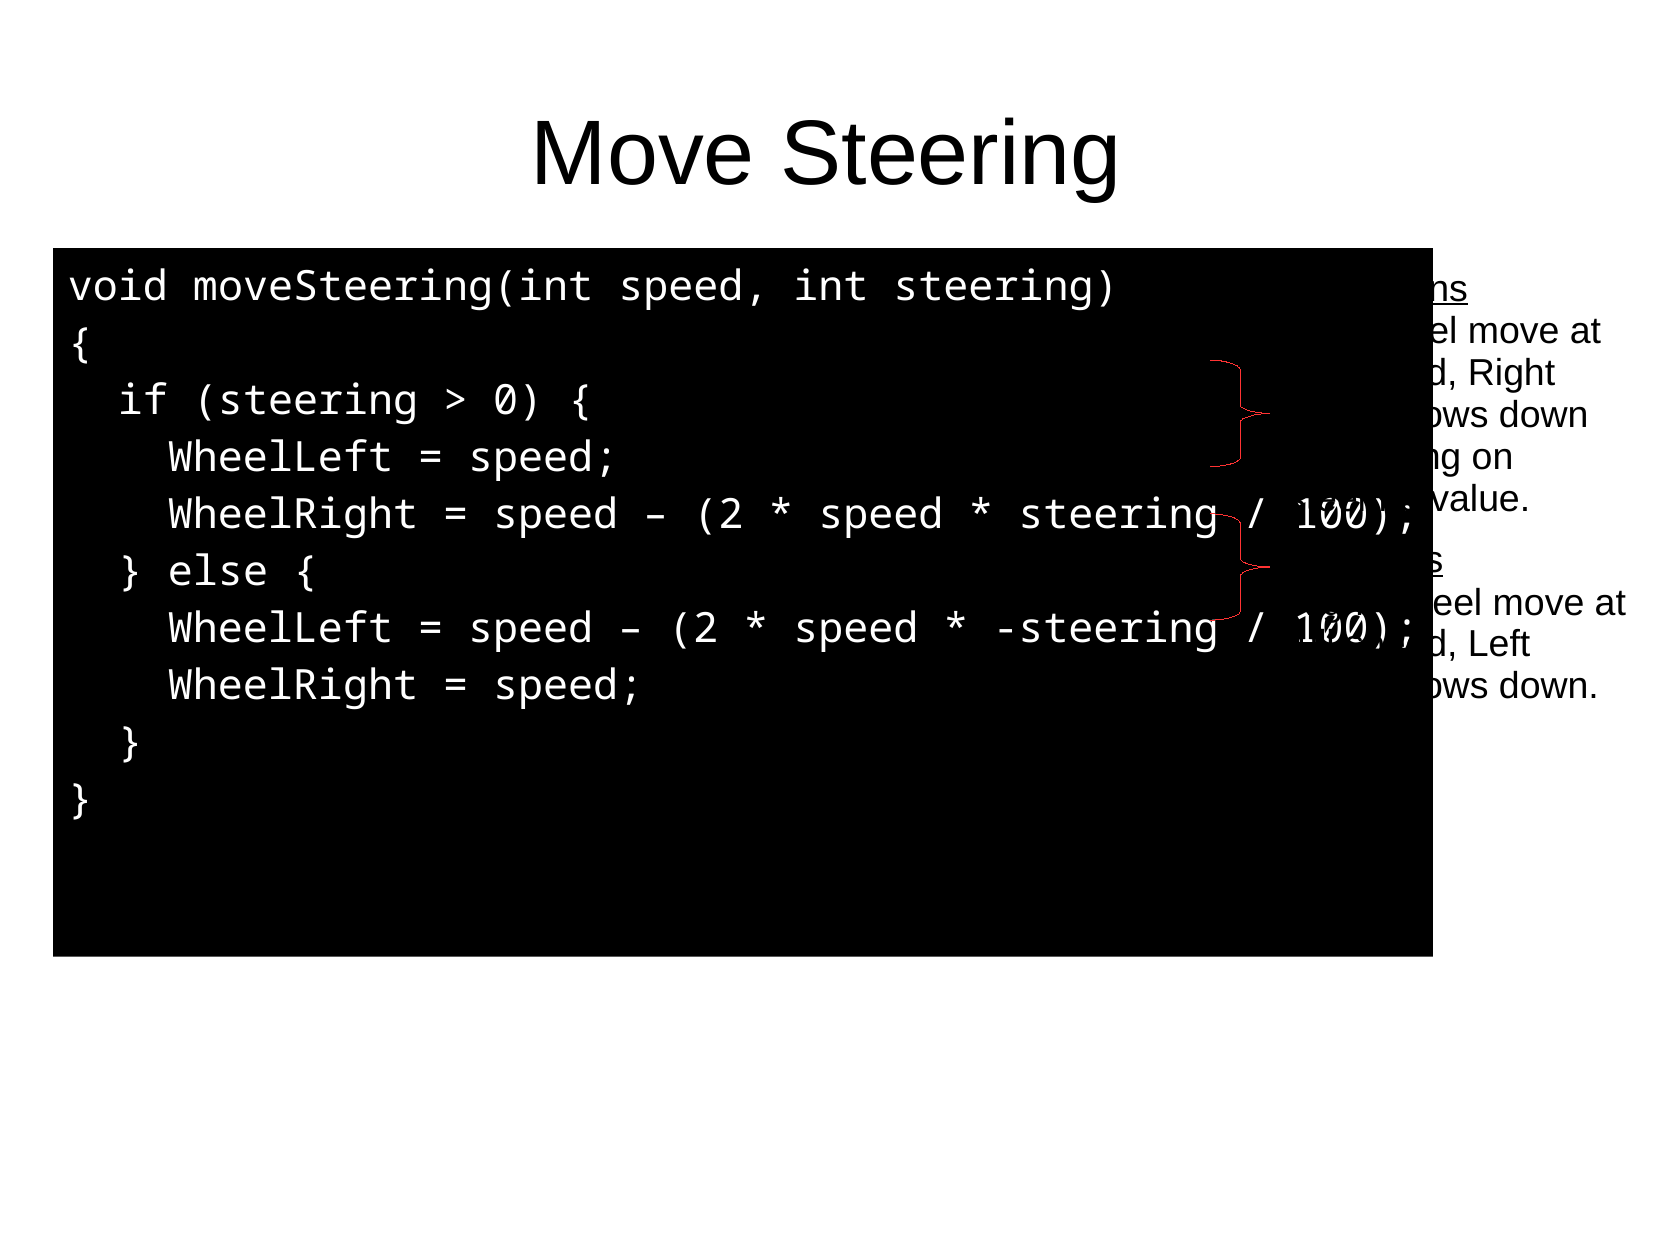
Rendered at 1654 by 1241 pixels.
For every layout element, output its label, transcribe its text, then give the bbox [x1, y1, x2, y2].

text_box void moveSteering(int speed, int steering) { if (steering > 0) { WheelLeft = speed; WheelRight = speed – (2 * speed * steering / 100); } else { WheelLeft = speed – (2 * speed * -steering / 100); WheelRight = speed; } } [53, 248, 1217, 957]
text_box Right turns Left wheel move at full speed, Right wheel slows down depending on steering value. [1272, 259, 1654, 527]
title Move Steering [82, 49, 1571, 257]
text_box Left turns Right wheel move at full speed, Left wheel slows down. [1272, 531, 1654, 715]
